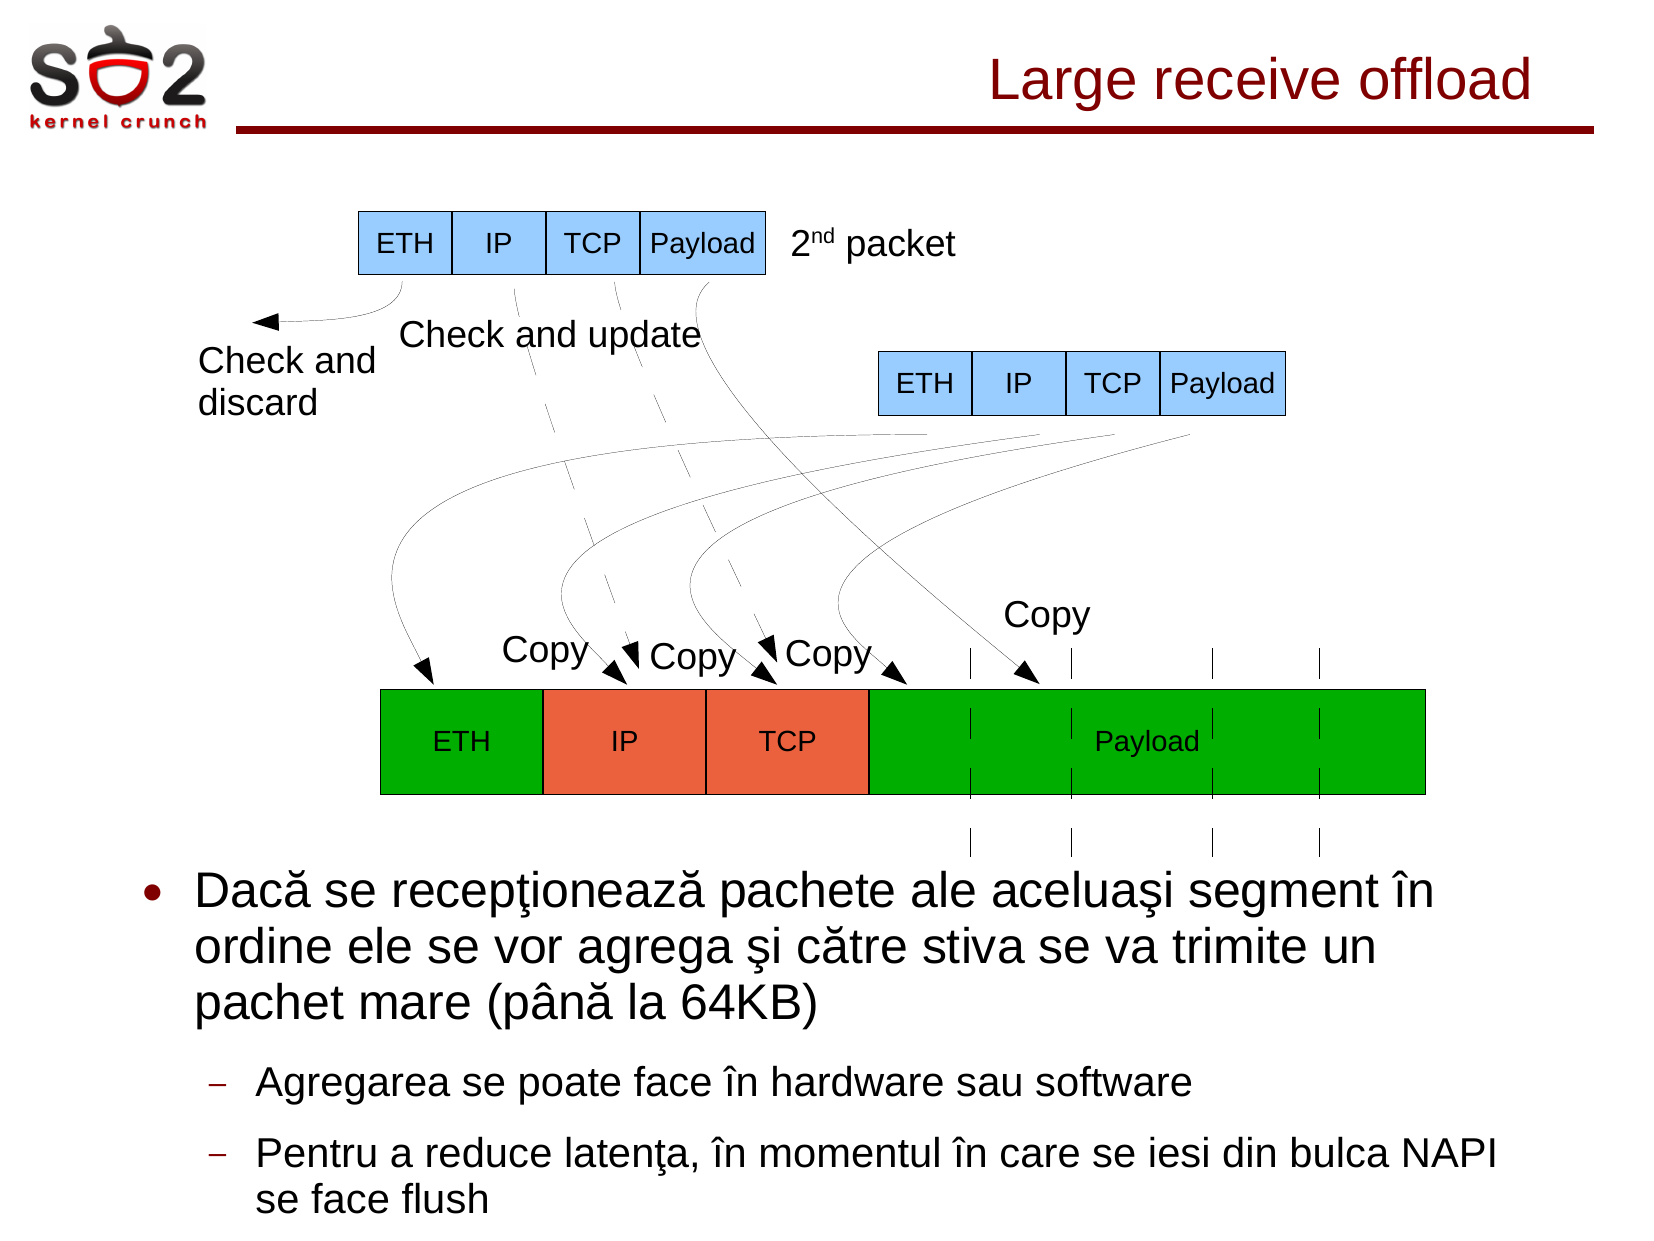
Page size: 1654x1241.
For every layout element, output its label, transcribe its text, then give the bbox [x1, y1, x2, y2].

text_box 2nd packet [775, 214, 1039, 301]
text_box TCP [1066, 351, 1160, 416]
text_box TCP [546, 211, 640, 275]
text_box Check and update [383, 305, 762, 390]
text_box IP [972, 351, 1066, 416]
title Large receive offload [121, 11, 1534, 148]
text_box IP [543, 705, 706, 795]
text_box Check and discard [183, 331, 409, 479]
text_box Copy [486, 621, 637, 705]
list Dacă se recepţionează pachete ale aceluaşi segment în ordine ele se vor agrega şi către stiva se va trimite un pachet mare (până la 64KB) Agregarea se poate face în hardware sau software Pentru a reduce latenţa, în momentul în care se iesi din bulca NAPI se face flush [123, 862, 1536, 1223]
text_box IP [452, 211, 546, 275]
text_box Copy [770, 625, 921, 709]
text_box Copy [634, 627, 785, 712]
text_box ETH [358, 211, 452, 275]
text_box Payload [640, 211, 766, 275]
text_box Payload [1160, 351, 1286, 416]
text_box TCP [706, 709, 869, 795]
text_box Copy [988, 585, 1139, 670]
picture [29, 23, 121, 130]
text_box Payload [869, 689, 1426, 795]
text_box ETH [878, 351, 972, 416]
text_box ETH [380, 689, 543, 795]
